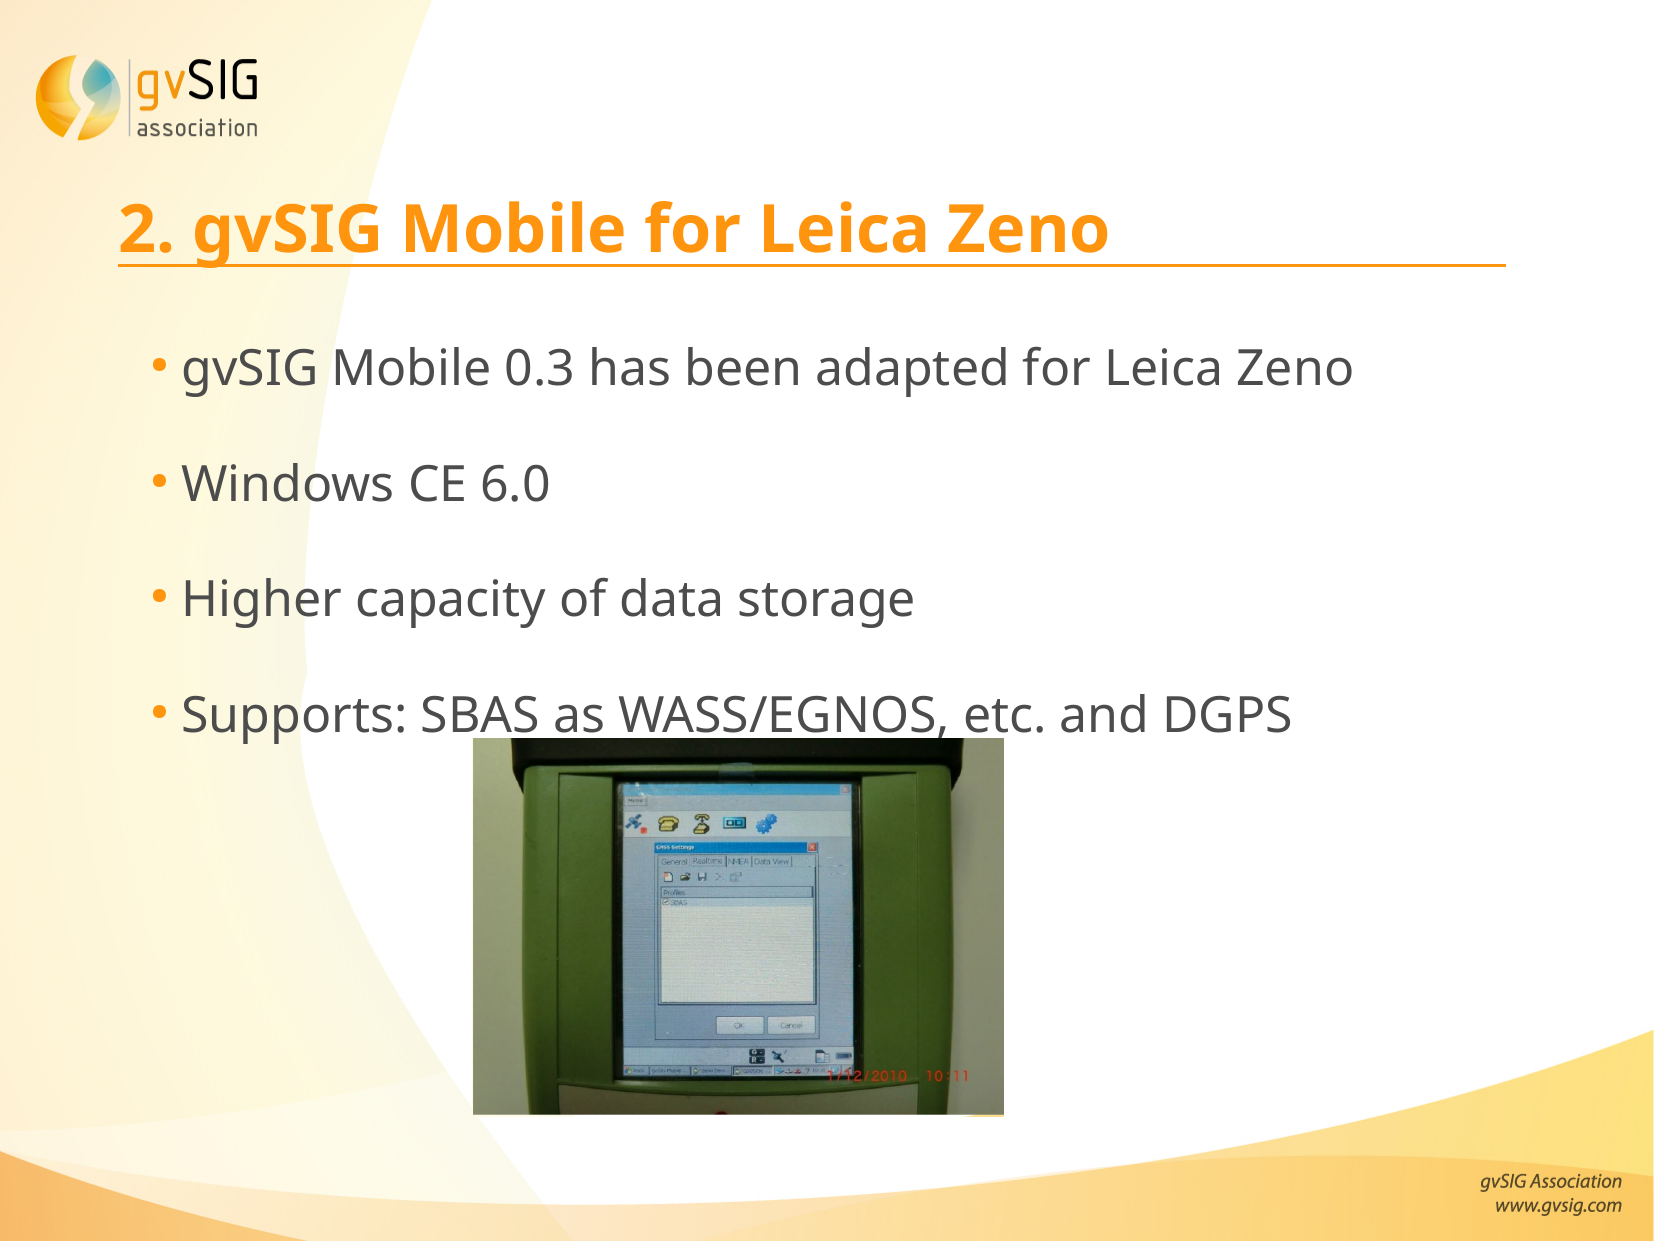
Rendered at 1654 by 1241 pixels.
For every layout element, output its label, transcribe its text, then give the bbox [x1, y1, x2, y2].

title 2. gvSIG Mobile for Leica Zeno [118, 177, 1607, 276]
text_box gvSIG Mobile 0.3 has been adapted for Leica Zeno Windows CE 6.0 Higher capacity of data storage Supports: SBAS as WASS/EGNOS, etc. and DGPS [135, 324, 1595, 1034]
picture [0, 0, 1654, 1241]
